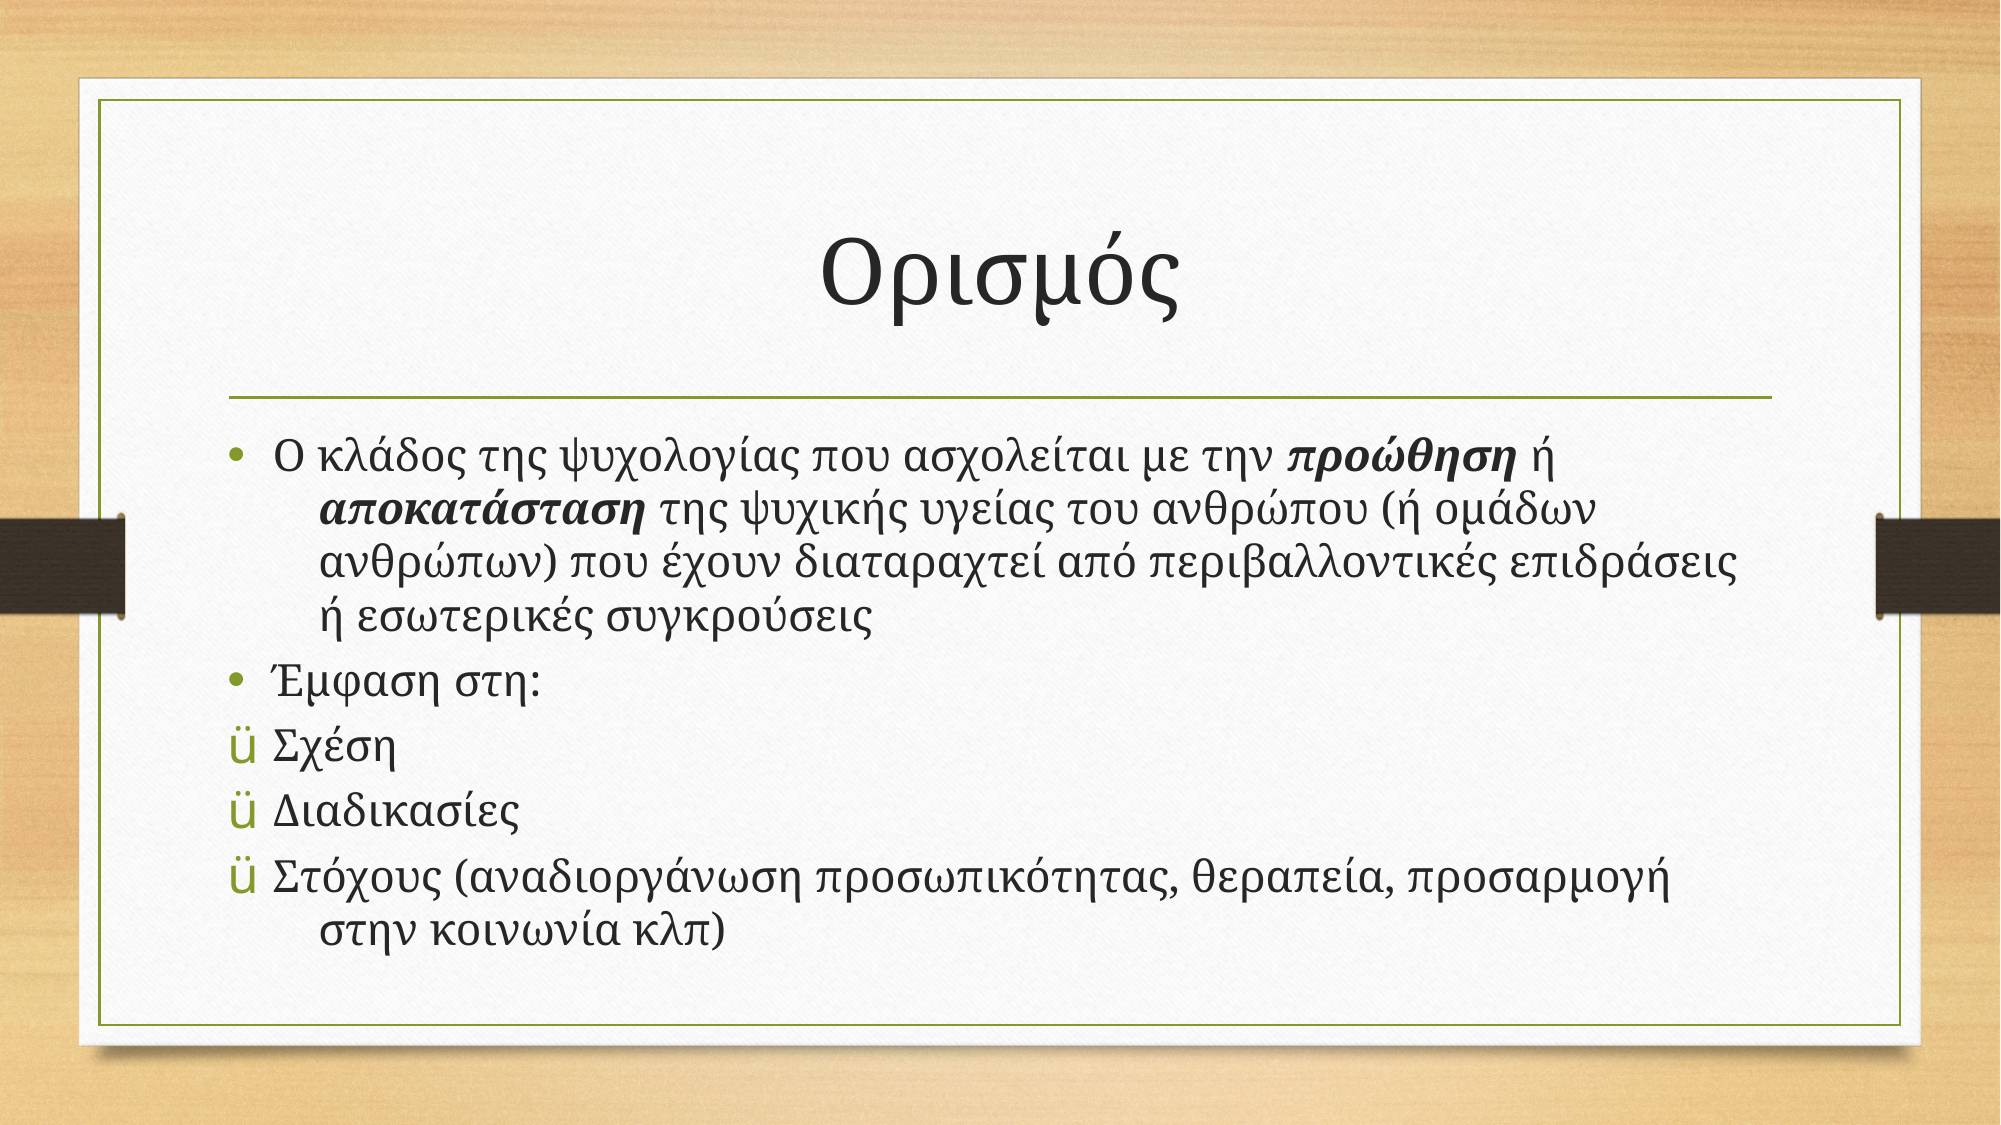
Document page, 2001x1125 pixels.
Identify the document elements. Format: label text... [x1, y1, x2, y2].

title Ορισμός [212, 161, 1788, 376]
list Ο κλάδος της ψυχολογίας που ασχολείται με την προώθηση ή αποκατάσταση της ψυχικής υγείας του ανθρώπου (ή ομάδων ανθρώπων) που έχουν διαταραχτεί από περιβαλλοντικές επιδράσεις ή εσωτερικές συγκρούσεις Έμφαση στη: Σχέση Διαδικασίες Στόχους (αναδιοργάνωση προσωπικότητας, θεραπεία, προσαρμογή στην κοινωνία κλπ) [212, 419, 1788, 964]
